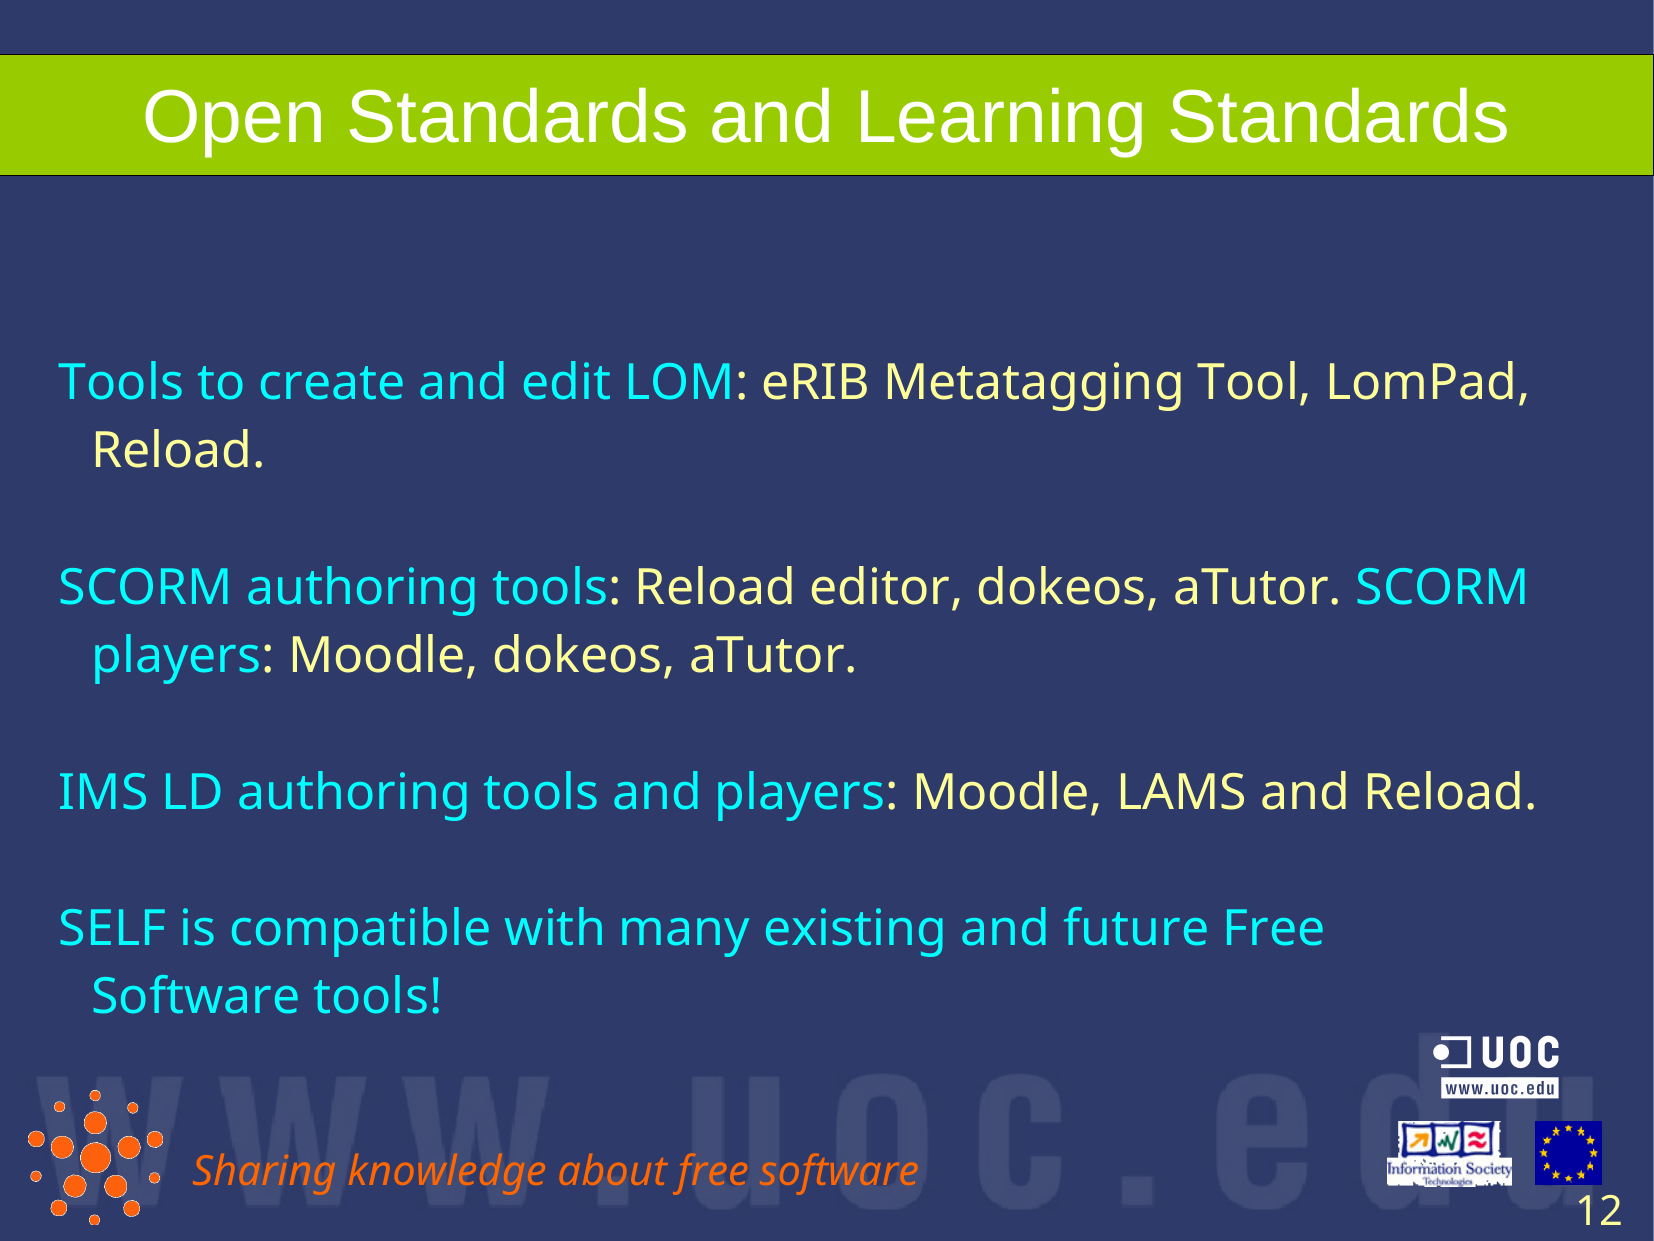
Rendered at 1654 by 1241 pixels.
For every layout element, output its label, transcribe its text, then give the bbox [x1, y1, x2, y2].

picture [0, 0, 1654, 54]
text_box Tools to create and edit LOM: eRIB Metatagging Tool, LomPad, Reload. SCORM authoring tools: Reload editor, dokeos, aTutor. SCORM players: Moodle, dokeos, aTutor. IMS LD authoring tools and players: Moodle, LAMS and Reload. SELF is compatible with many existing and future Free Software tools! [59, 346, 1542, 904]
title Open Standards and Learning Standards [82, 60, 1571, 174]
picture [0, 176, 1654, 1241]
